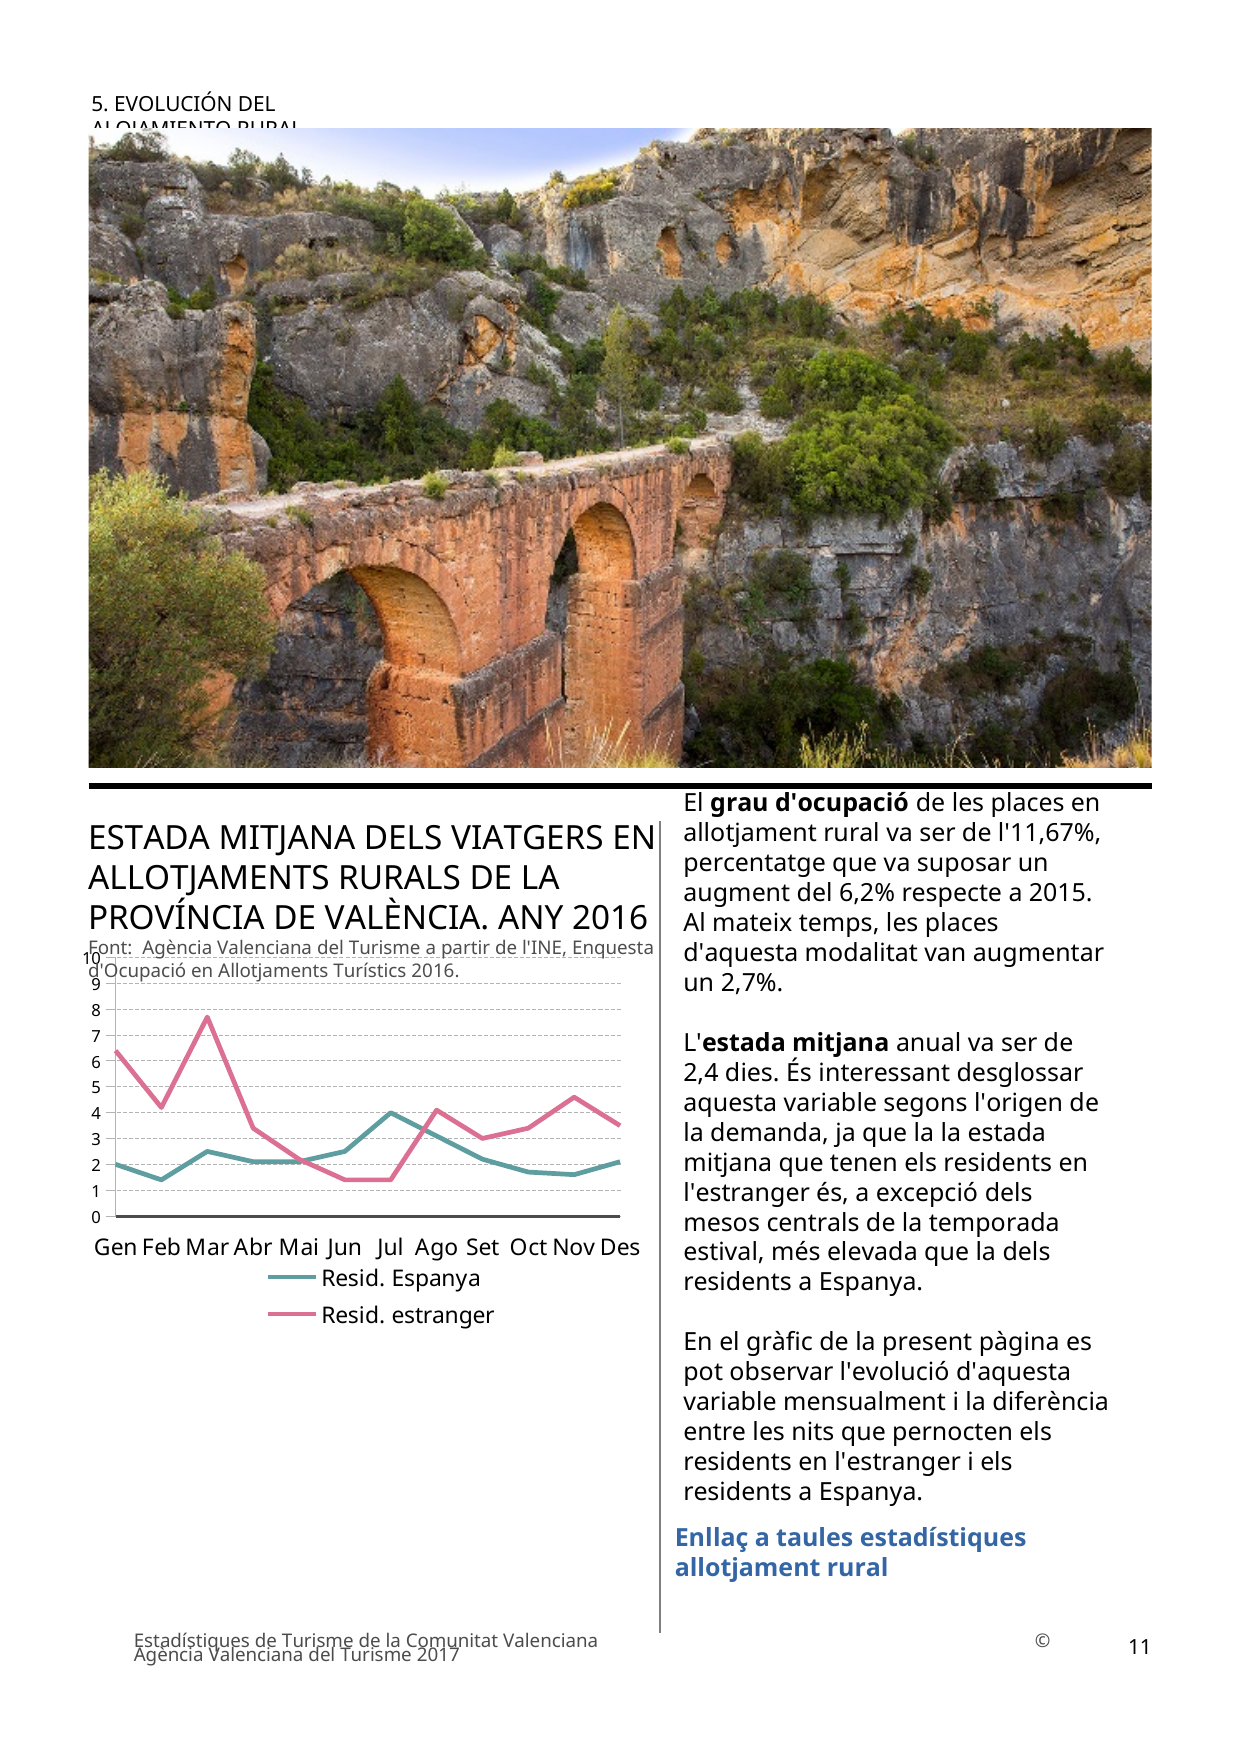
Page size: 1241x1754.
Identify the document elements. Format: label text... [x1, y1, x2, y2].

text_box Enllaç a taules estadístiques allotjament rural [659, 1513, 1152, 1589]
picture [88, 128, 1152, 768]
chart [45, 938, 646, 1336]
text_box ESTADA MITJANA DELS VIATGERS EN ALLOTJAMENTS RURALS DE LA PROVÍNCIA DE VALÈNCIA. ANY 2016 Font: Agència Valenciana del Turisme a partir de l'INE, Enquesta d'Ocupació en Allotjaments Turístics 2016. [73, 808, 677, 989]
text_box El grau d'ocupació de les places en allotjament rural va ser de l'11,67%, percentatge que va suposar un augment del 6,2% respecte a 2015. Al mateix temps, les places d'aquesta modalitat van augmentar un 2,7%. L'estada mitjana anual va ser de 2,4 dies. És interessant desglossar aquesta variable segons l'origen de la demanda, ja que la la estada mitjana que tenen els residents en l'estranger és, a excepció dels mesos centrals de la temporada estival, més elevada que la dels residents a Espanya. En el gràfic de la present pàgina es pot observar l'evolució d'aquesta variable mensualment i la diferència entre les nits que pernocten els residents en l'estranger i els residents a Espanya. [668, 789, 1128, 1513]
text_box 5. EVOLUCIÓN DEL ALOJAMIENTO RURAL [76, 83, 340, 124]
